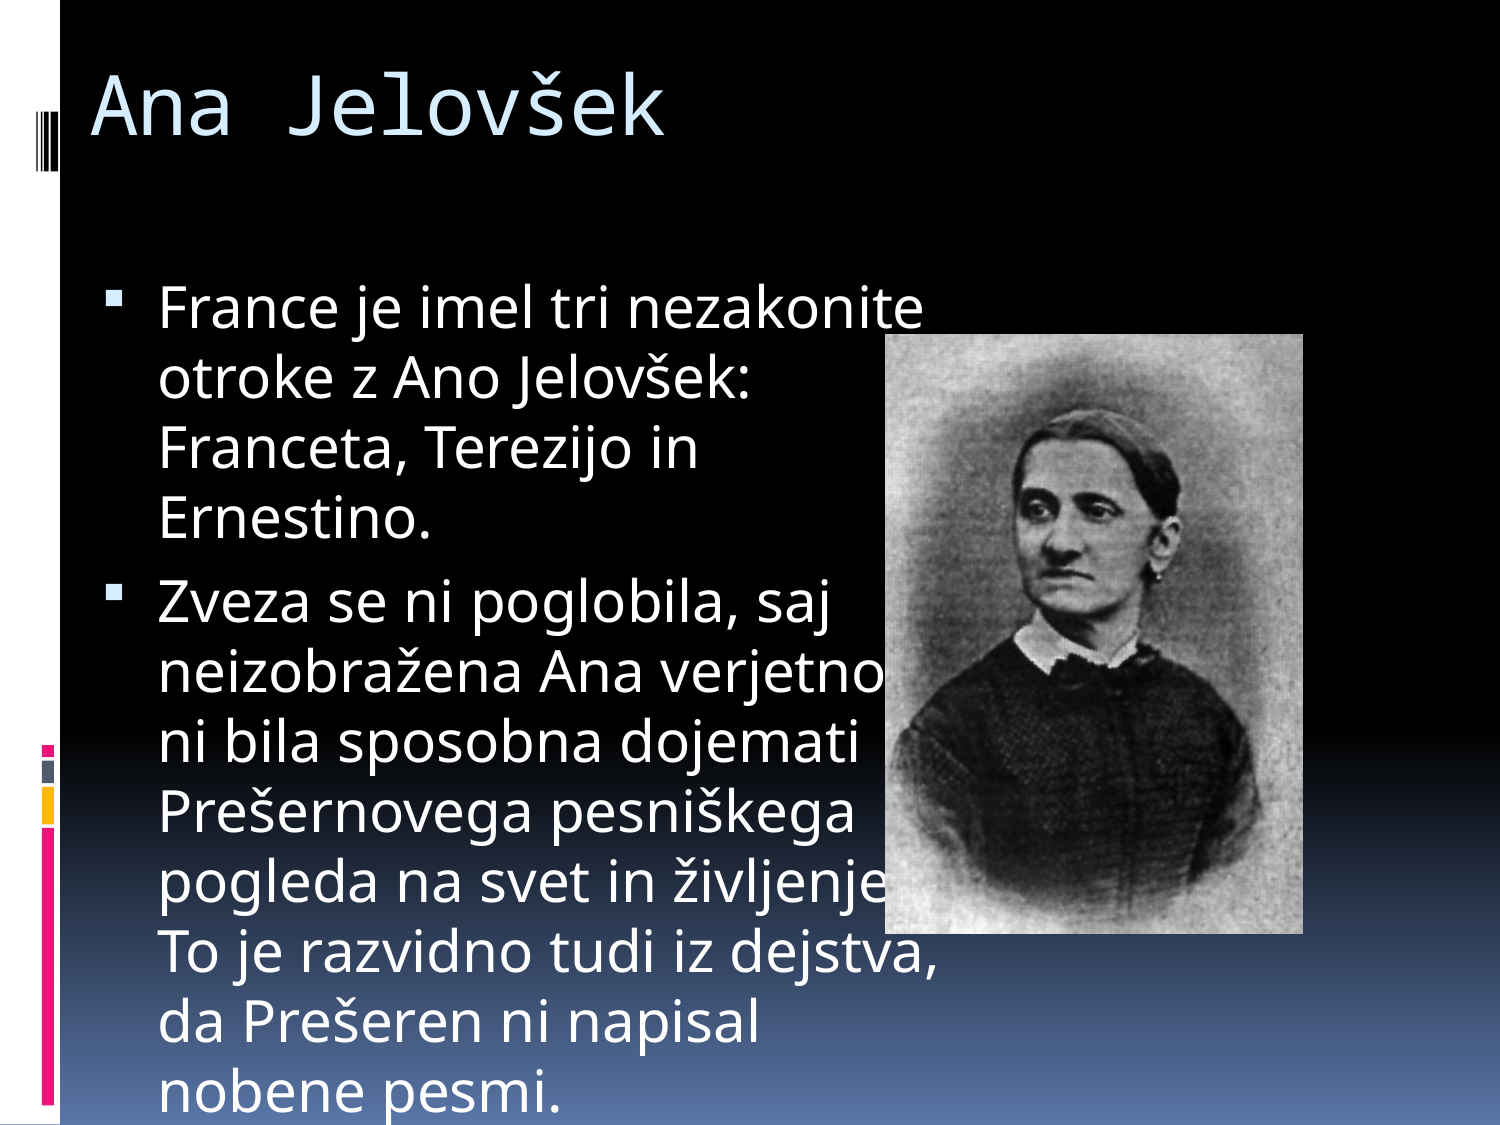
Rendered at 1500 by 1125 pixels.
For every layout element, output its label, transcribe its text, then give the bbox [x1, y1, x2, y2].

title Ana Jelovšek [75, 45, 1425, 233]
picture [885, 334, 1303, 934]
list France je imel tri nezakonite otroke z Ano Jelovšek: Franceta, Terezijo in Ernestino. Zveza se ni poglobila, saj neizobražena Ana verjetno ni bila sposobna dojemati Prešernovega pesniškega pogleda na svet in življenje. To je razvidno tudi iz dejstva, da Prešeren ni napisal nobene pesmi. [75, 262, 961, 1090]
